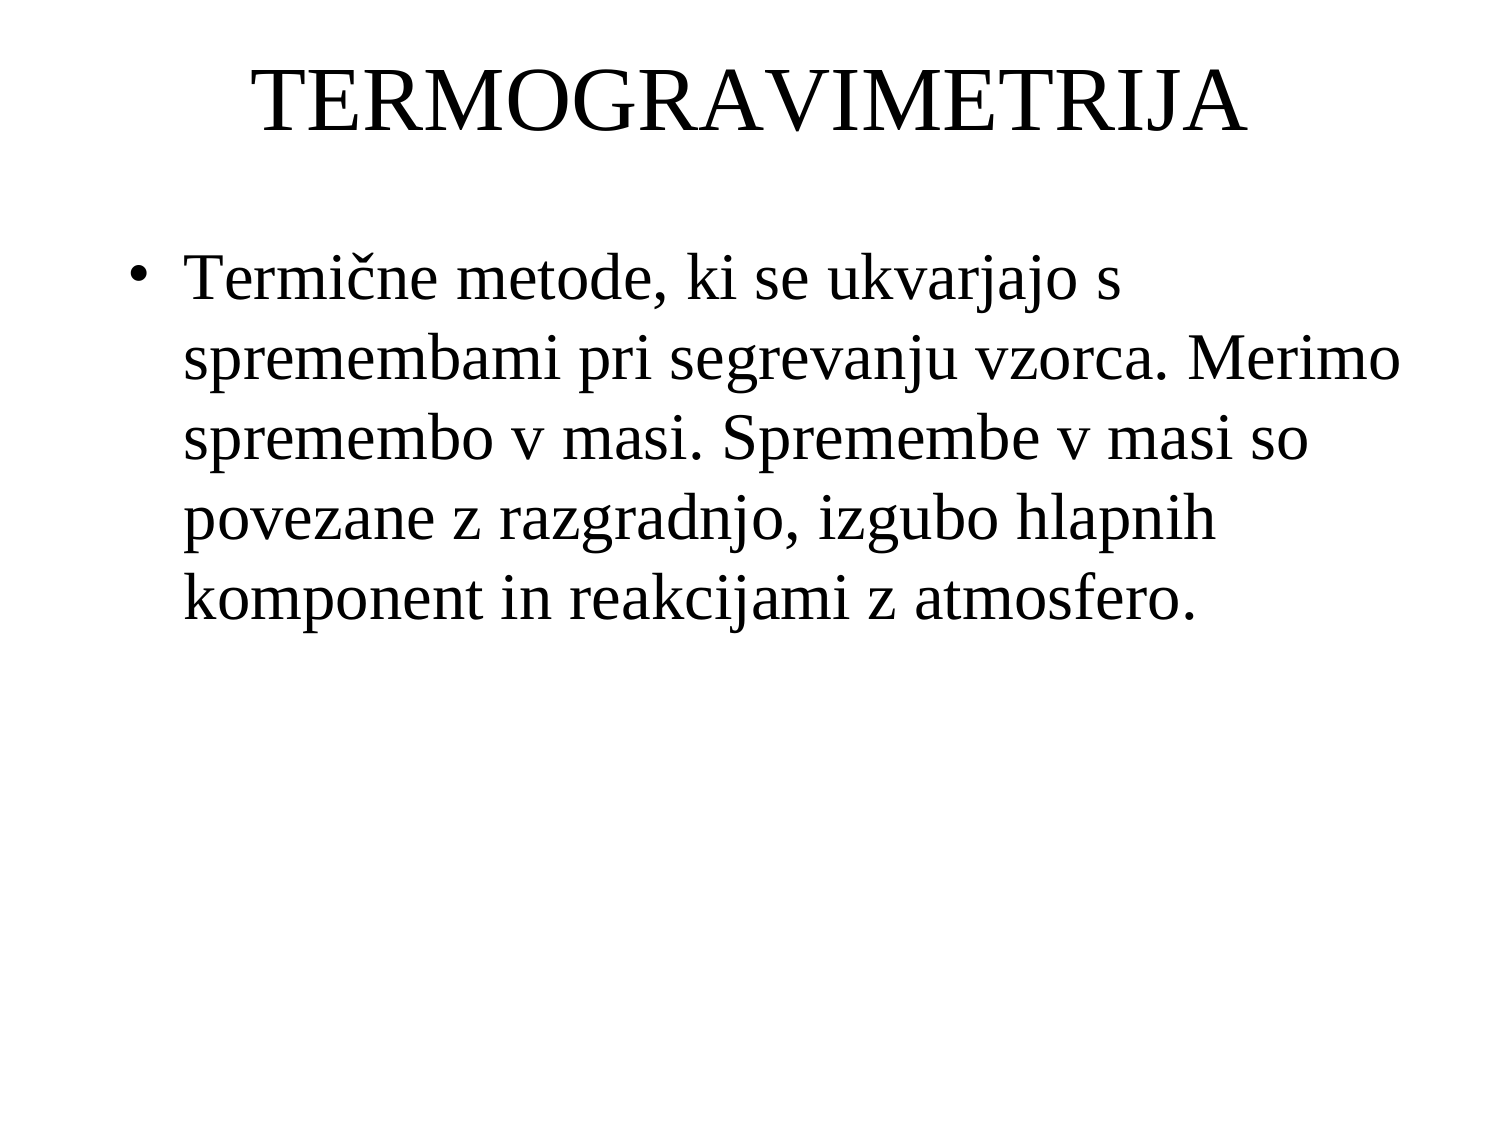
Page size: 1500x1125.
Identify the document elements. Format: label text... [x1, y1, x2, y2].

list Termične metode, ki se ukvarjajo s spremembami pri segrevanju vzorca. Merimo spremembo v masi. Spremembe v masi so povezane z razgradnjo, izgubo hlapnih komponent in reakcijami z atmosfero. [112, 224, 1463, 1000]
title TERMOGRAVIMETRIJA [112, 0, 1388, 188]
